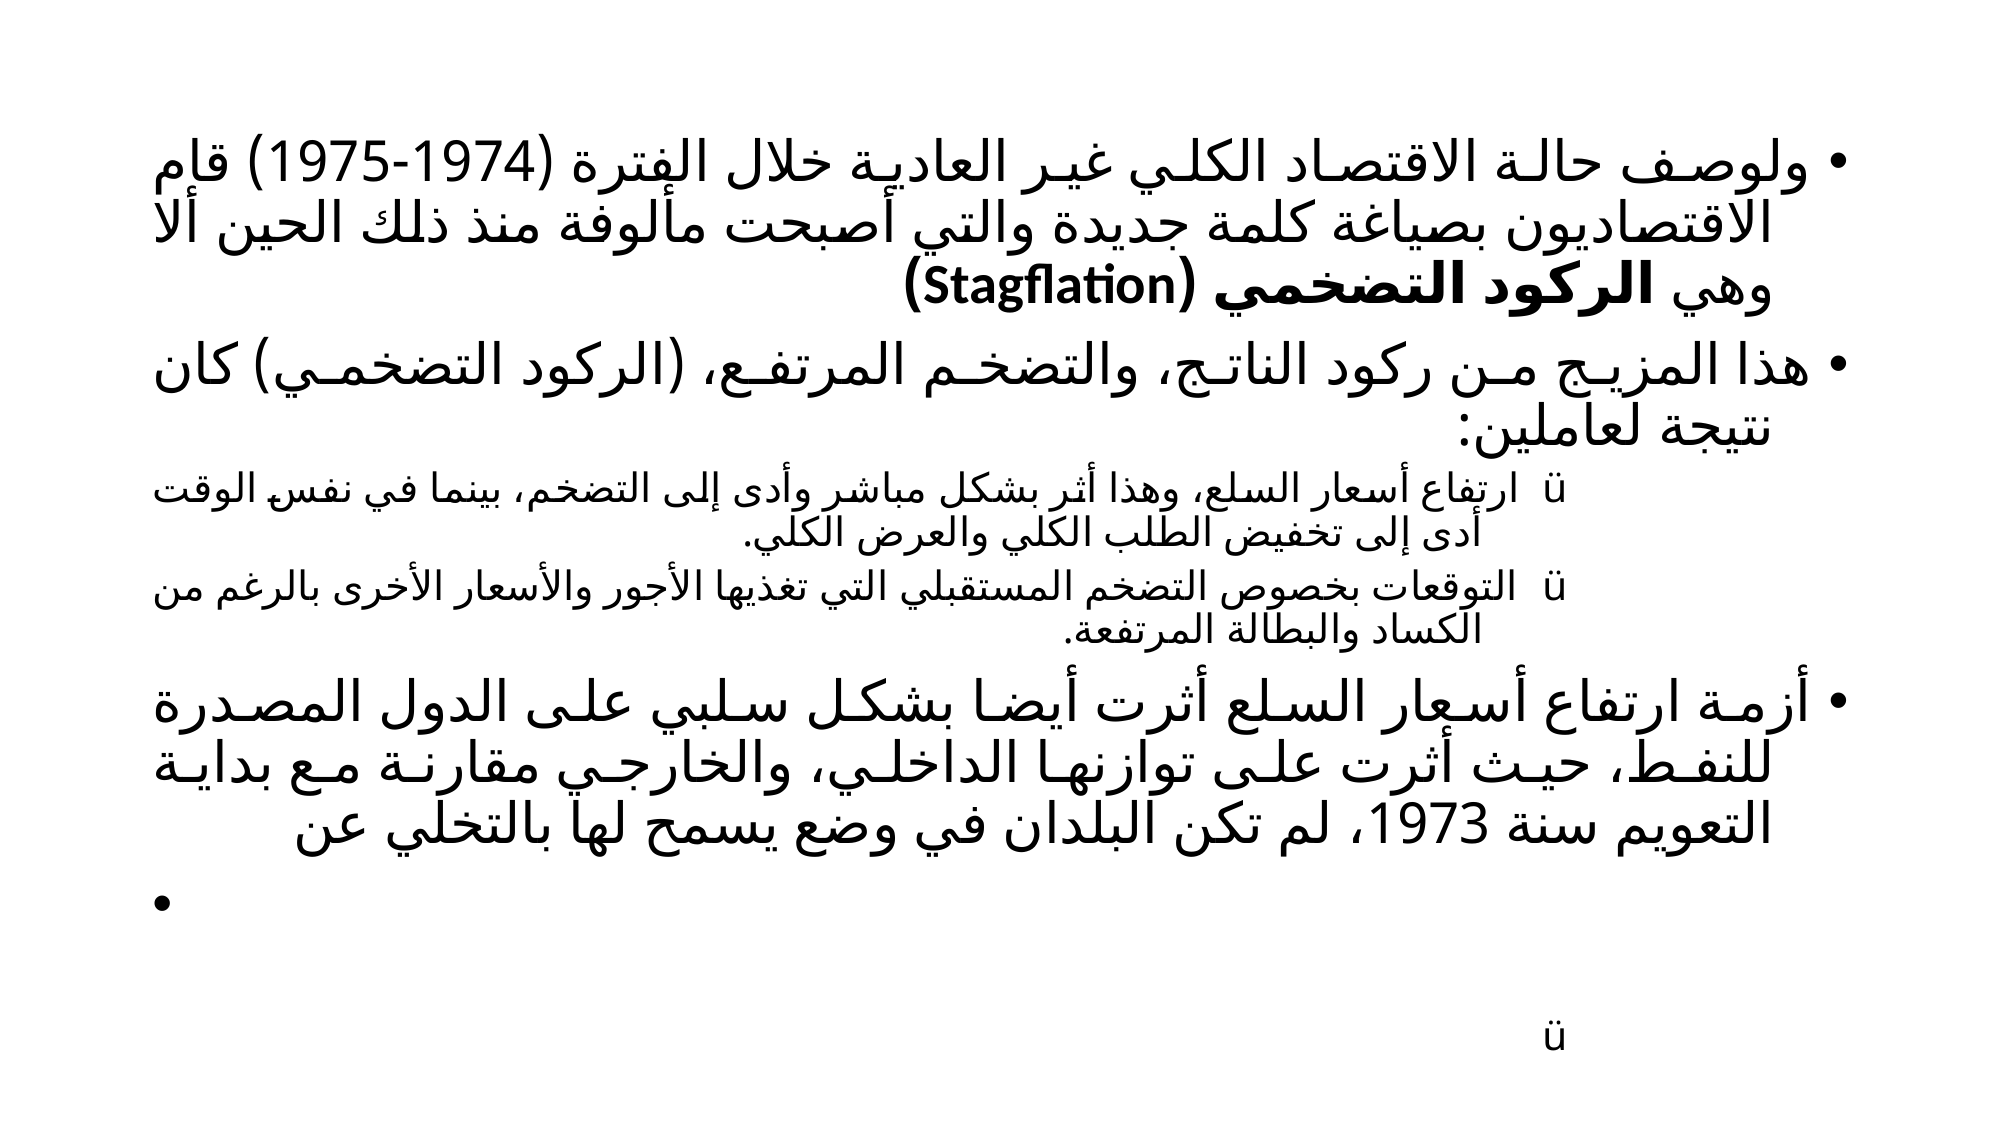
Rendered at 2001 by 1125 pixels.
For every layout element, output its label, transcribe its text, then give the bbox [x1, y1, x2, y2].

list ولوصف حالة الاقتصاد الكلي غير العادية خلال الفترة (1974-1975) قام الاقتصاديون بصياغة كلمة جديدة والتي أصبحت مألوفة منذ ذلك الحين ألا وهي الركود التضخمي (Stagflation) هذا المزيج من ركود الناتج، والتضخم المرتفع، (الركود التضخمي) كان نتيجة لعاملين: ارتفاع أسعار السلع، وهذا أثر بشكل مباشر وأدى إلى التضخم، بينما في نفس الوقت أدى إلى تخفيض الطلب الكلي والعرض الكلي. التوقعات بخصوص التضخم المستقبلي التي تغذيها الأجور والأسعار الأخرى بالرغم من الكساد والبطالة المرتفعة. أزمة ارتفاع أسعار السلع أثرت أيضا بشكل سلبي على الدول المصدرة للنفط، حيث أثرت على توازنها الداخلي، والخارجي مقارنة مع بداية التعويم سنة 1973، لم تكن البلدان في وضع يسمح لها بالتخلي عن [137, 125, 1863, 1014]
